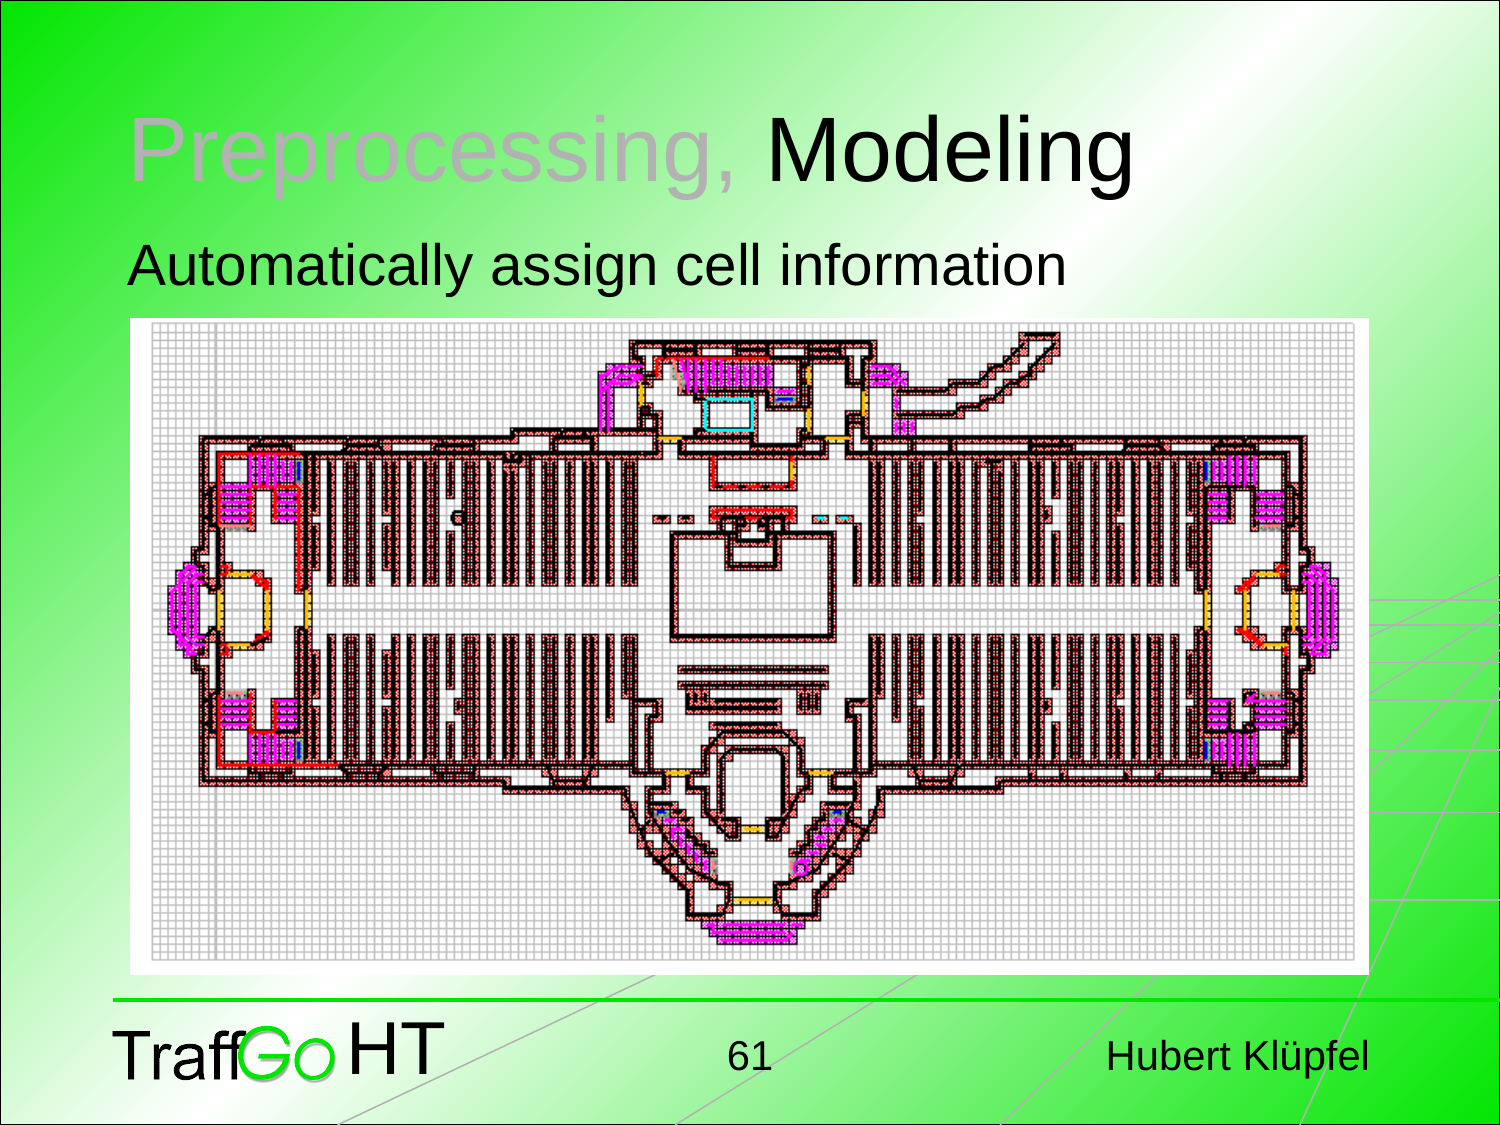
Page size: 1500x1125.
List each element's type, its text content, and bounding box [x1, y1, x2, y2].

picture [112, 1024, 338, 1085]
title Preprocessing, Modeling [112, 87, 1388, 213]
picture [130, 318, 1369, 976]
list Automatically assign cell information [112, 224, 1388, 1000]
